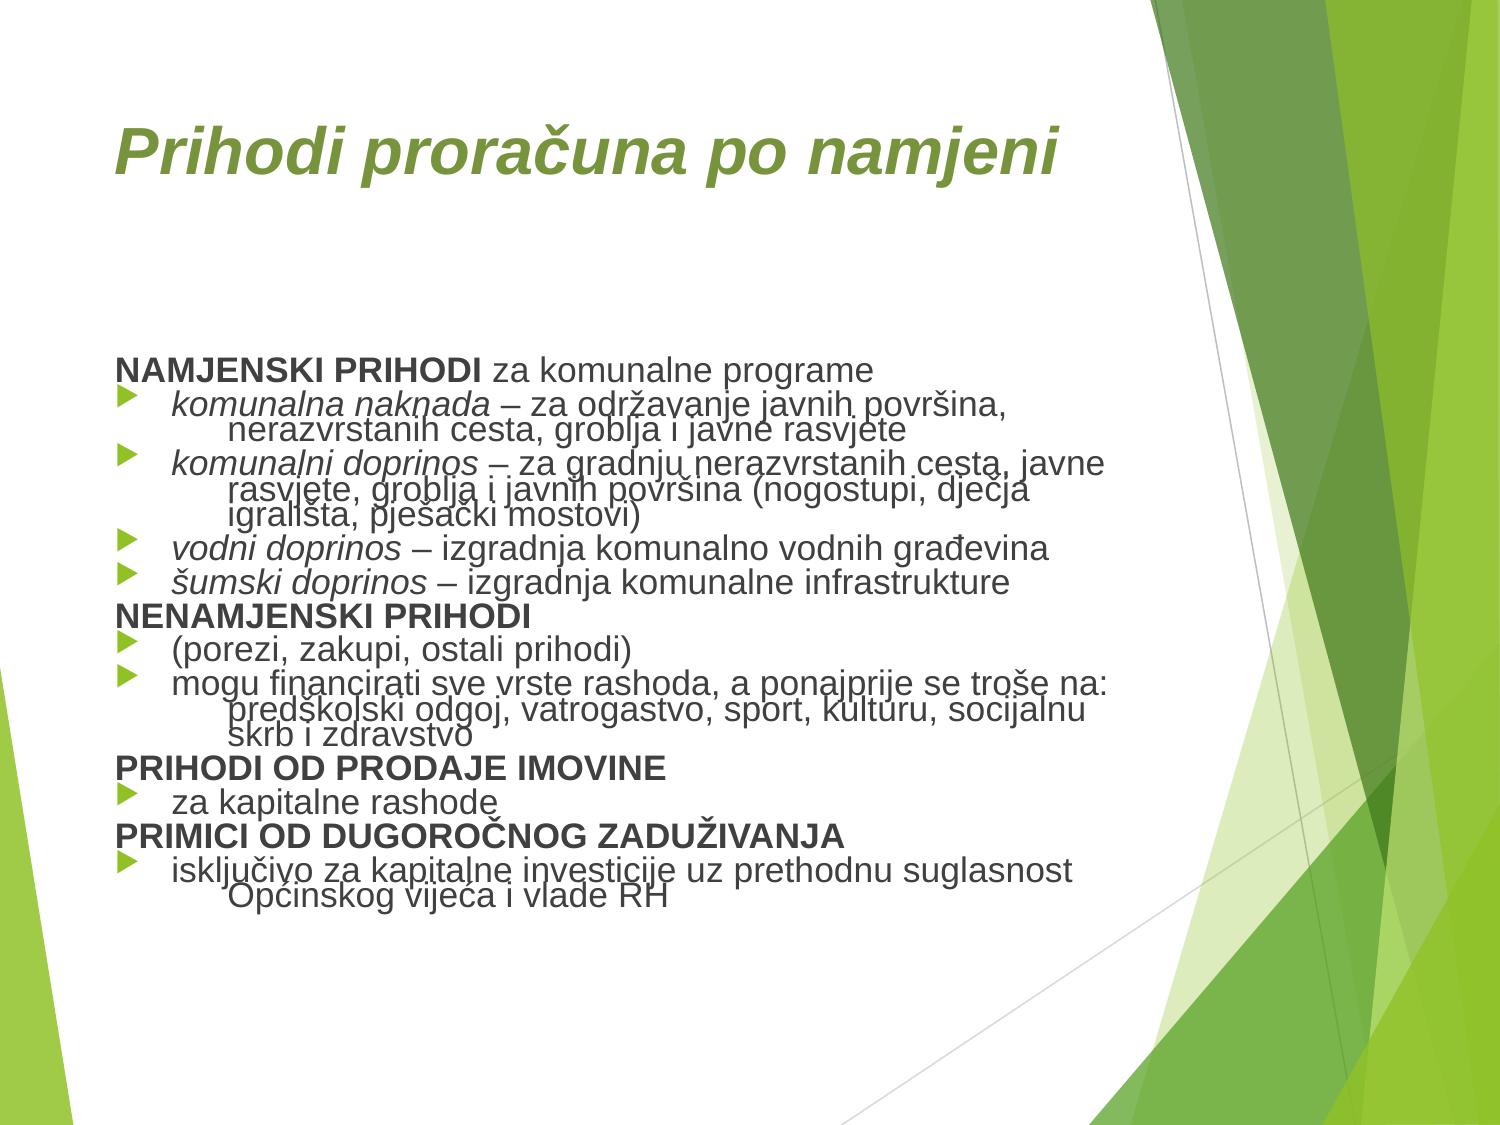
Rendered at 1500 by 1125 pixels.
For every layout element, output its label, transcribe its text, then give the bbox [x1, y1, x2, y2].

title Prihodi proračuna po namjeni [99, 99, 1142, 317]
list NAMJENSKI PRIHODI za komunalne programe komunalna naknada – za održavanje javnih površina, nerazvrstanih cesta, groblja i javne rasvjete komunalni doprinos – za gradnju nerazvrstanih cesta, javne rasvjete, groblja i javnih površina (nogostupi, dječja igrališta, pješački mostovi) vodni doprinos – izgradnja komunalno vodnih građevina šumski doprinos – izgradnja komunalne infrastrukture NENAMJENSKI PRIHODI (porezi, zakupi, ostali prihodi) mogu financirati sve vrste rashoda, a ponajprije se troše na: predškolski odgoj, vatrogastvo, sport, kulturu, socijalnu skrb i zdravstvo PRIHODI OD PRODAJE IMOVINE za kapitalne rashode PRIMICI OD DUGOROČNOG ZADUŽIVANJA isključivo za kapitalne investicije uz prethodnu suglasnost Općinskog vijeća i vlade RH [99, 354, 1142, 992]
